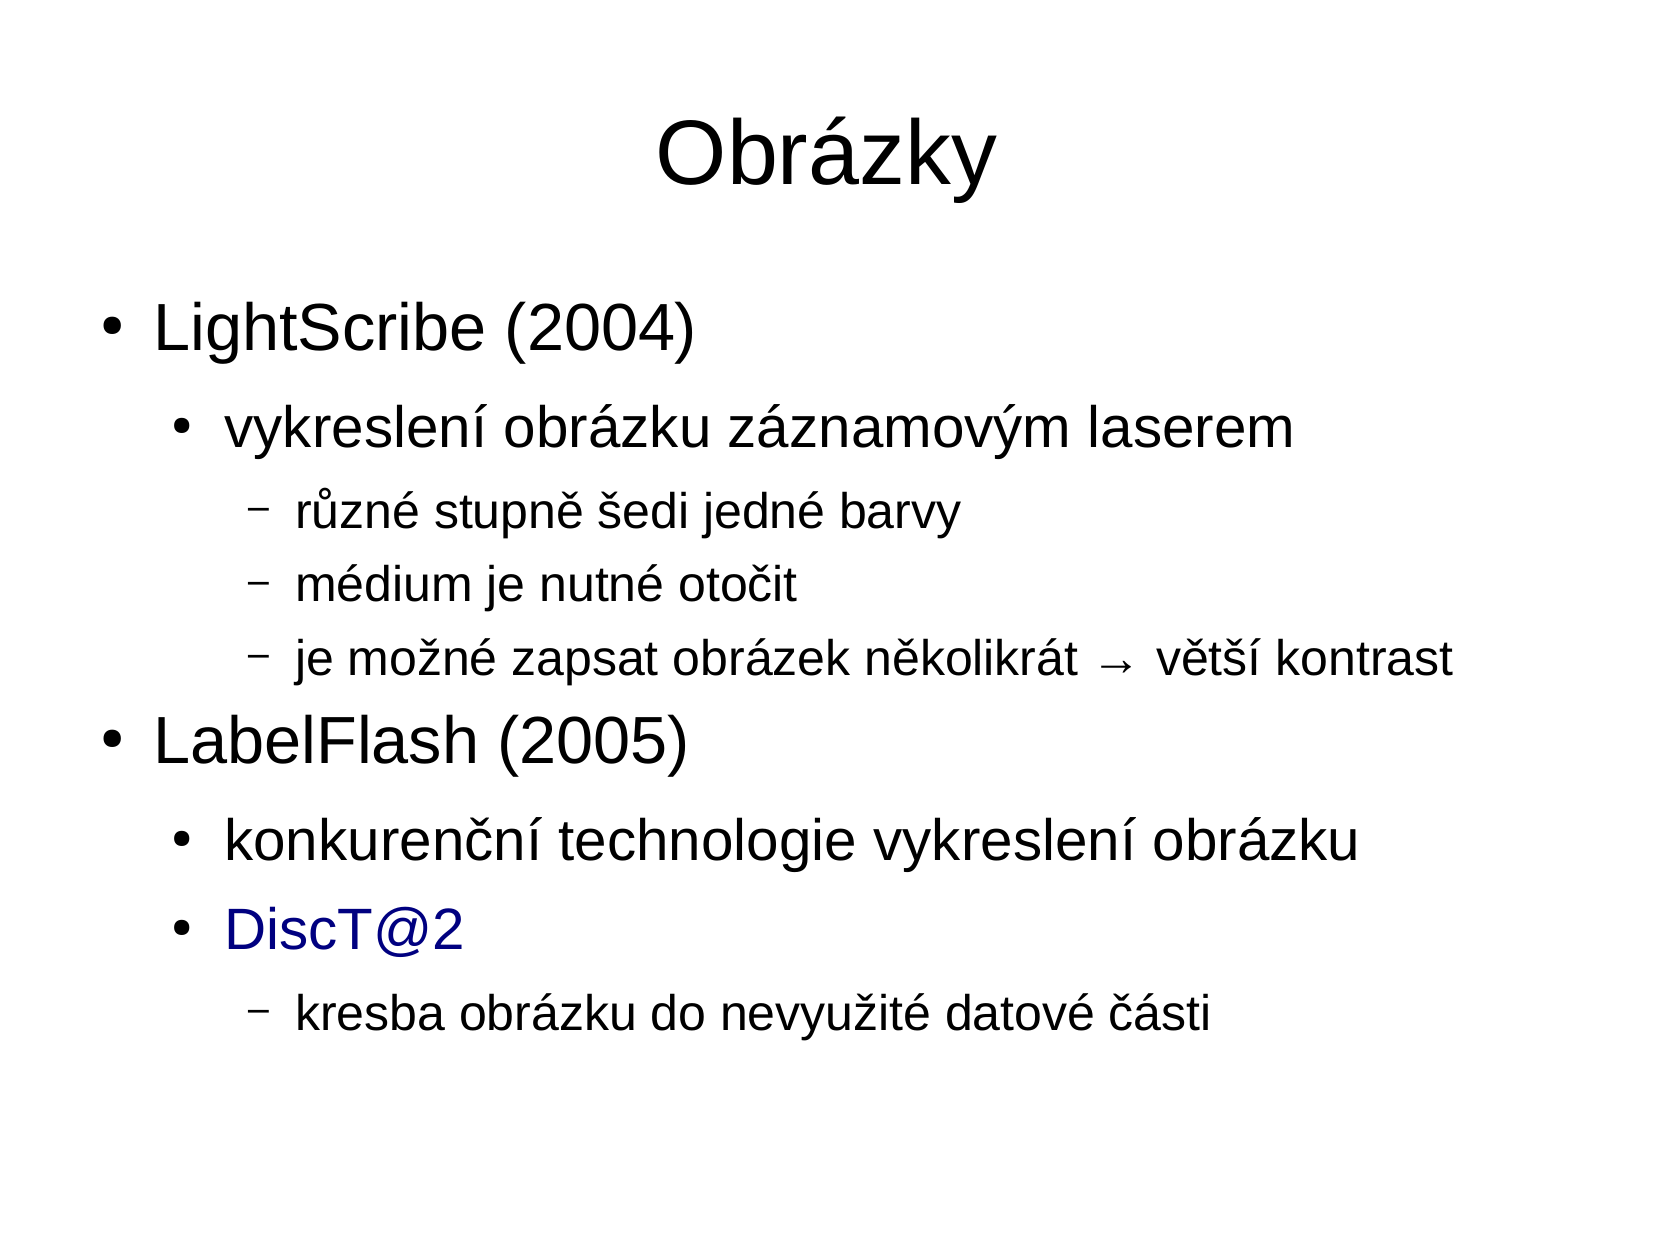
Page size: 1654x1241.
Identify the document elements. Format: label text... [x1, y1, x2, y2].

list LightScribe (2004) vykreslení obrázku záznamovým laserem různé stupně šedi jedné barvy médium je nutné otočit je možné zapsat obrázek několikrát → větší kontrast LabelFlash (2005) konkurenční technologie vykreslení obrázku DiscT@2 kresba obrázku do nevyužité datové části [82, 290, 1571, 1109]
title Obrázky [82, 56, 1571, 250]
